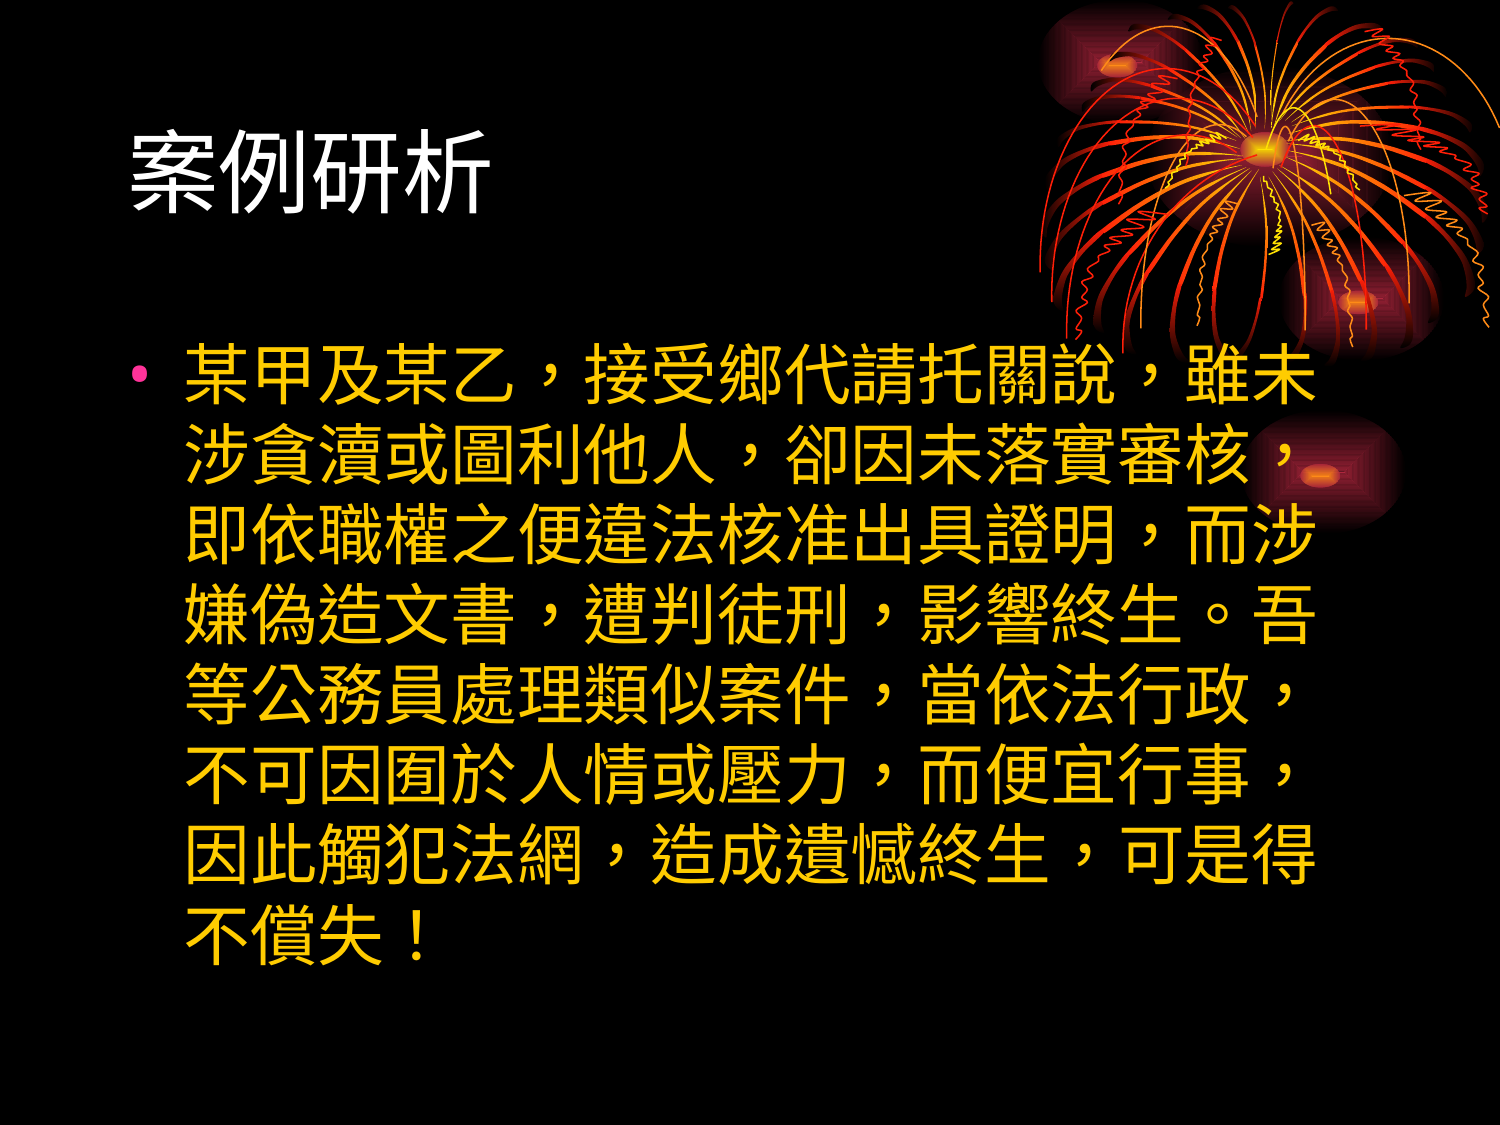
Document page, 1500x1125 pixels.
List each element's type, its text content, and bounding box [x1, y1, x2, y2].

title 案例研析 [112, 49, 1388, 290]
list 某甲及某乙，接受鄉代請托關說，雖未涉貪瀆或圖利他人，卻因未落實審核，即依職權之便違法核准出具證明，而涉嫌偽造文書，遭判徒刑，影響終生。吾等公務員處理類似案件，當依法行政，不可因囿於人情或壓力，而便宜行事，因此觸犯法網，造成遺憾終生，可是得不償失！ [112, 324, 1388, 1000]
